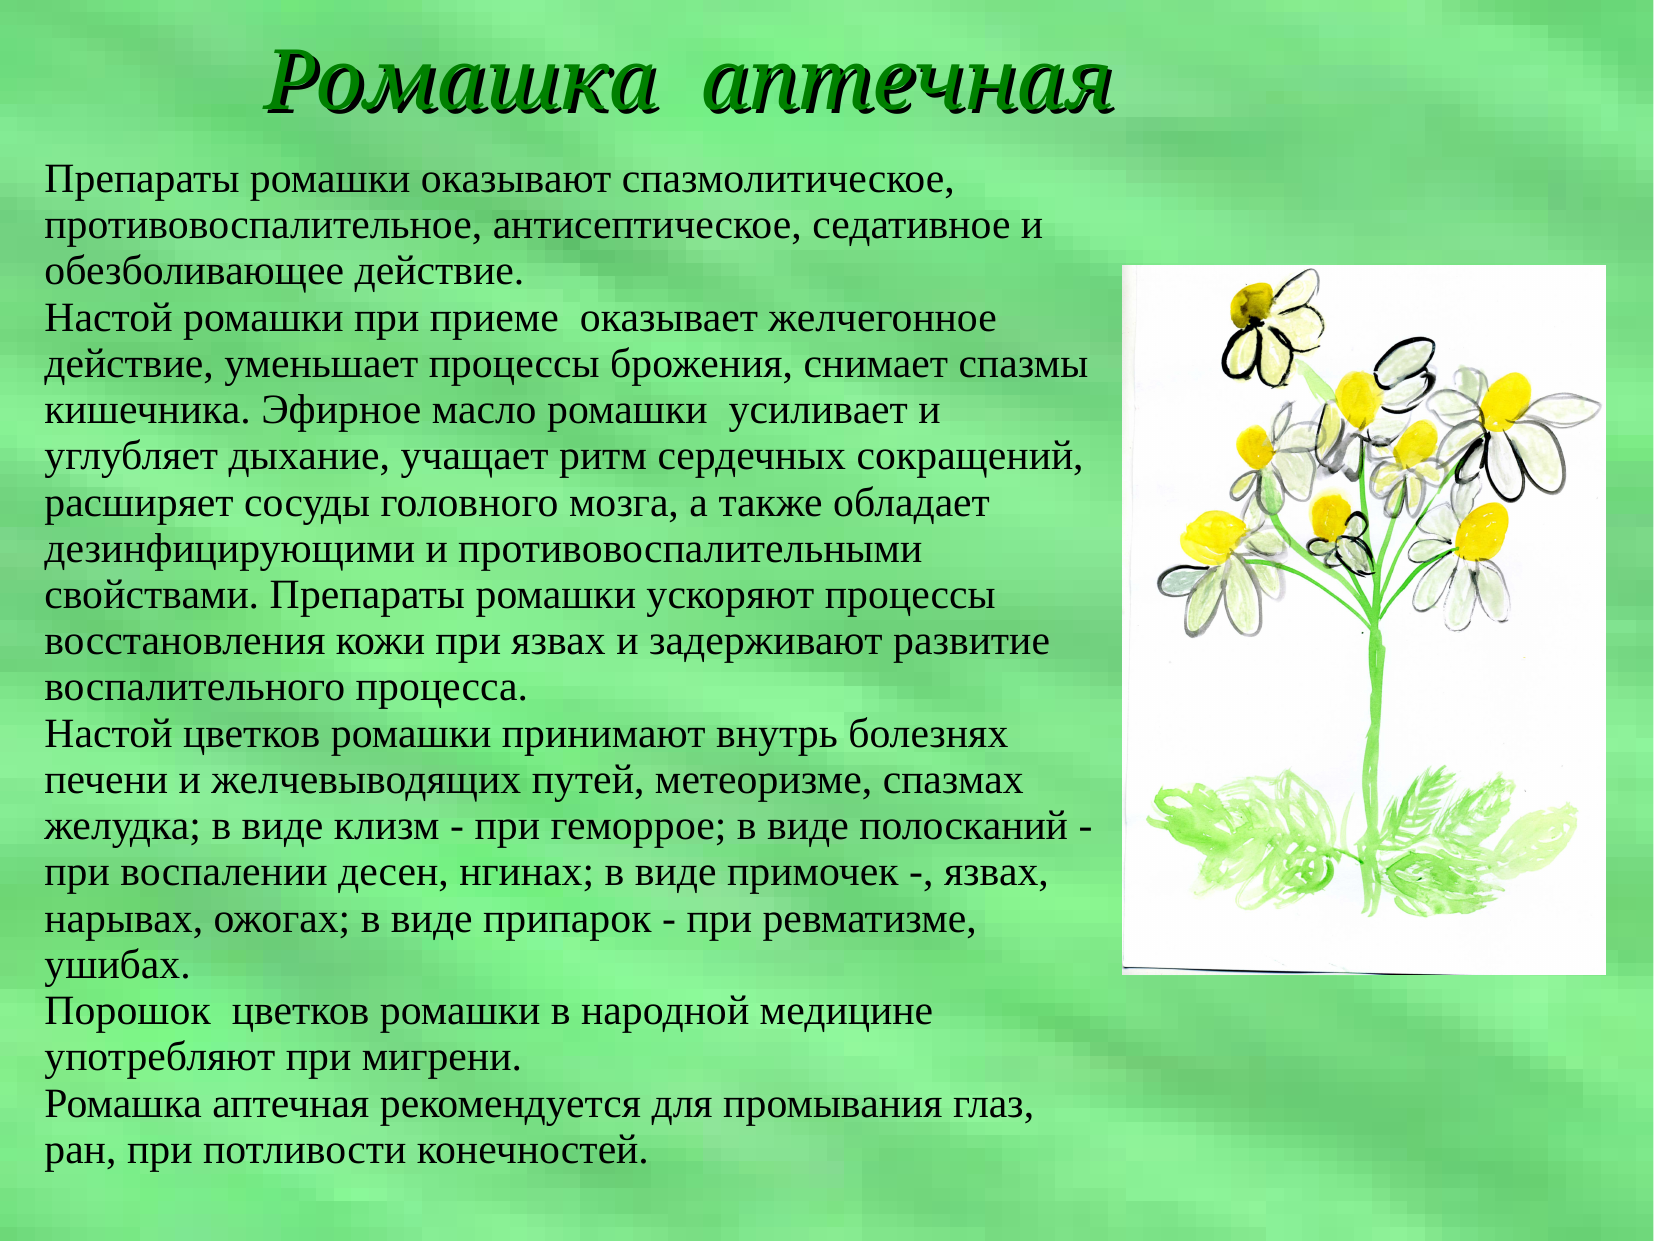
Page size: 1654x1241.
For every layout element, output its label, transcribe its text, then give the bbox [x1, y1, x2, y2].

text_box Ромашка аптечная [206, 29, 1173, 125]
text_box Препараты ромашки оказывают спазмолитическое, противовоспалительное, антисептическое, седативное и обезболивающее действие. Настой ромашки при приеме оказывает желчегонное действие, уменьшает процессы брожения, снимает спазмы кишечника. Эфирное масло ромашки усиливает и углубляет дыхание, учащает ритм сердечных сокращений, расширяет сосуды головного мозга, а также обладает дезинфицирующими и противовоспалительными свойствами. Препараты ромашки ускоряют процессы восстановления кожи при язвах и задерживают развитие воспалительного процесса. Настой цветков ромашки принимают внутрь болезнях печени и желчевыводящих путей, метеоризме, спазмах желудка; в виде клизм - при геморрое; в виде полосканий - при воспалении десен, нгинах; в виде примочек -, язвах, нарывах, ожогах; в виде припарок - при ревматизме, ушибах. Порошок цветков ромашки в народной медицине употребляют при мигрени. Ромашка аптечная рекомендуется для промывания глаз, ран, при потливости конечностей. [29, 147, 1123, 1197]
picture [0, 0, 1654, 1241]
